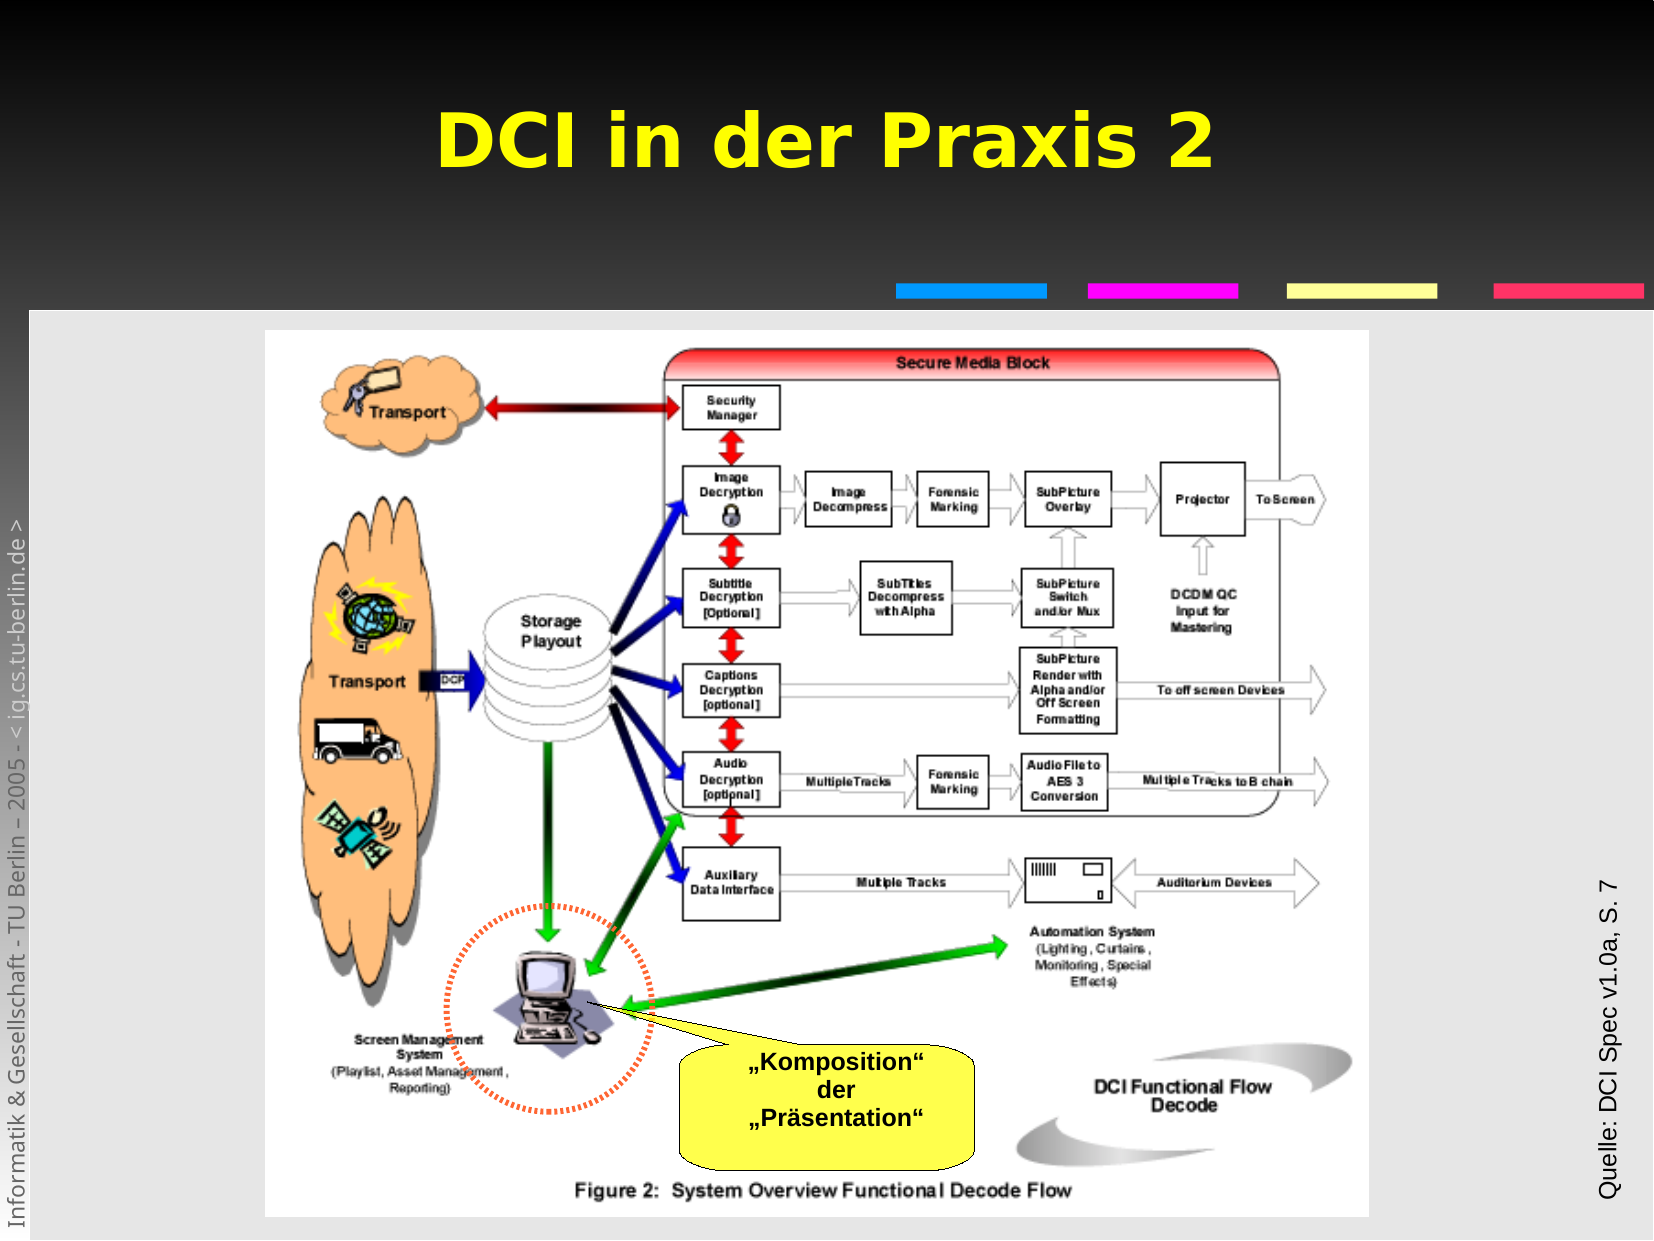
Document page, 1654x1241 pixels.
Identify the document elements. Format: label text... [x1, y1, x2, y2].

text_box „Komposition“ der „Präsentation“ [747, 1047, 926, 1135]
title DCI in der Praxis 2 [88, 37, 1565, 246]
picture [265, 330, 1369, 1217]
text_box Quelle: DCI Spec v1.0a, S. 7 [1593, 879, 1623, 1201]
text_box [587, 1001, 975, 1171]
